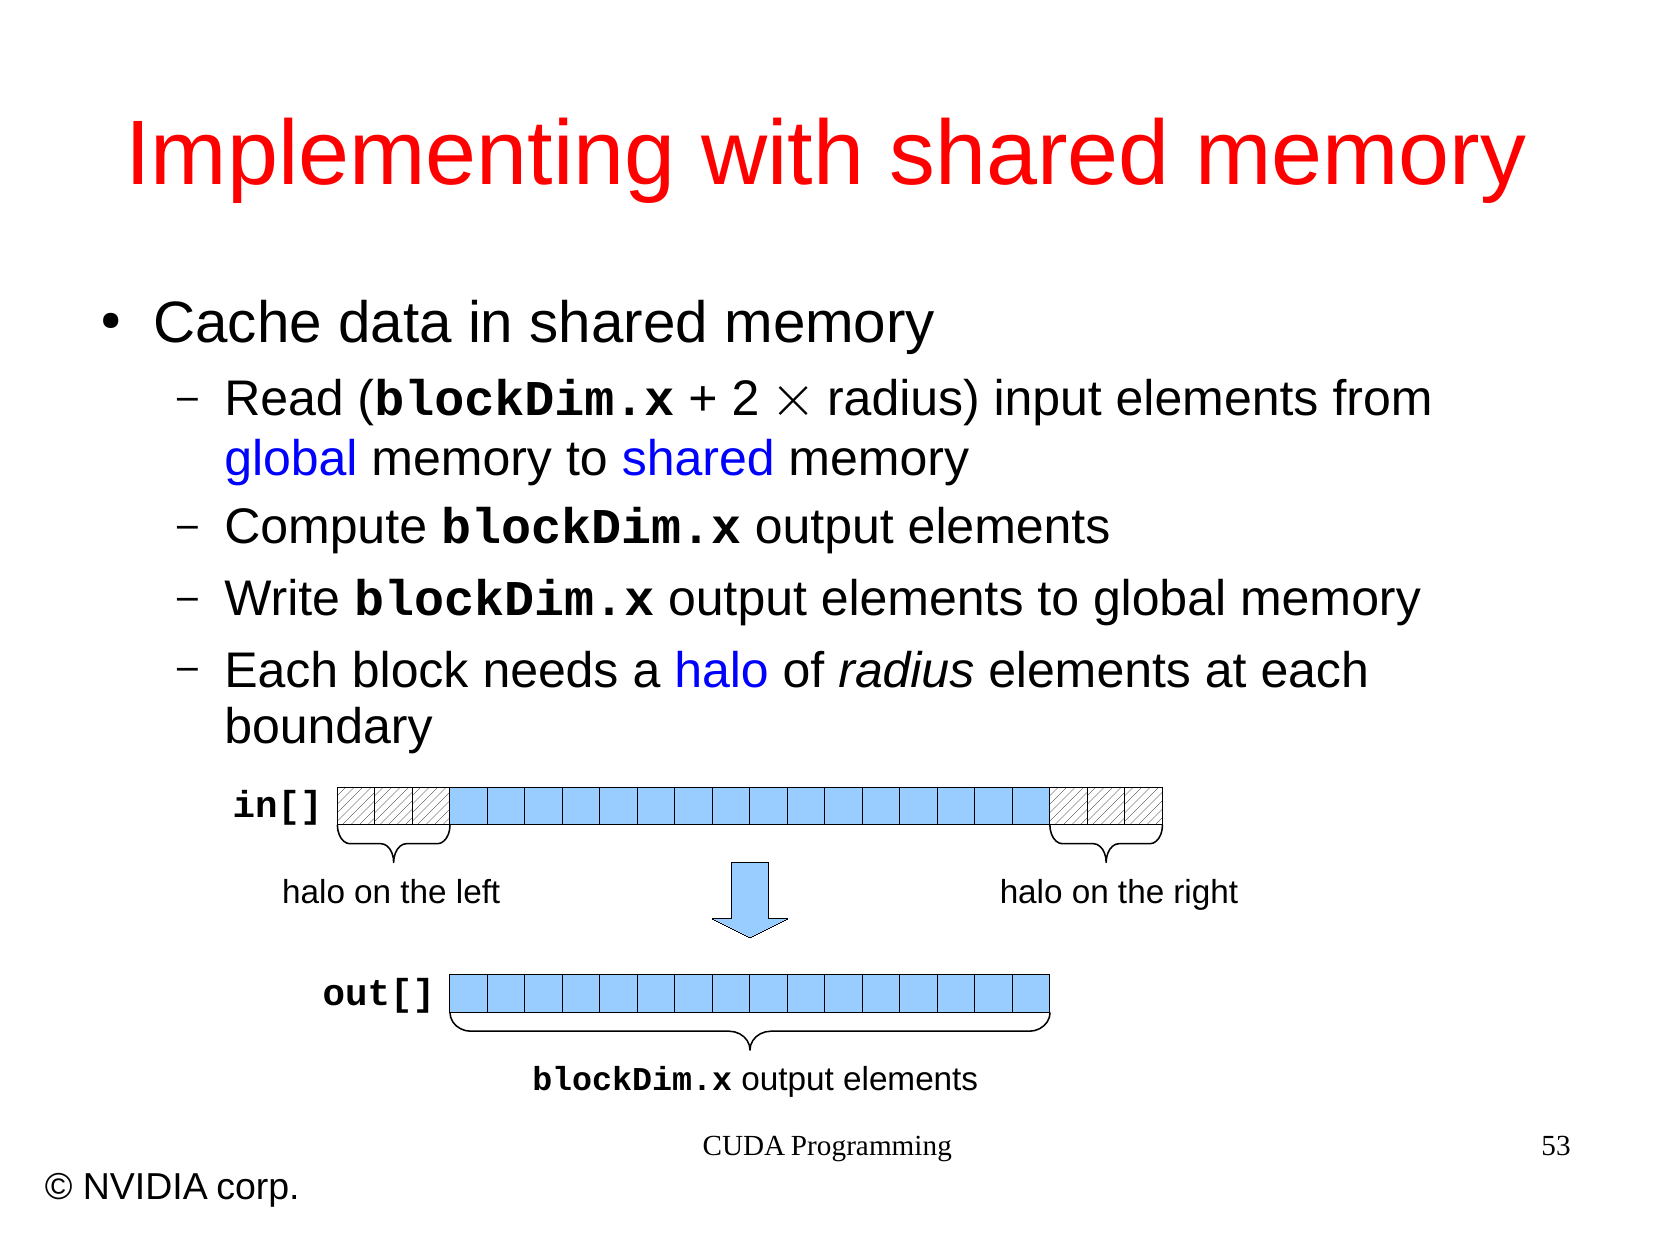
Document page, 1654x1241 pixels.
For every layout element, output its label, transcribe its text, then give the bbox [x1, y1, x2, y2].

text_box halo on the left [267, 862, 516, 918]
text_box [451, 974, 1050, 1013]
text_box [712, 862, 788, 938]
text_box in[] [217, 779, 338, 837]
list Cache data in shared memory Read (blockDim.x + 2 ´ radius) input elements from global memory to shared memory Compute blockDim.x output elements Write blockDim.x output elements to global memory Each block needs a halo of radius elements at each boundary [82, 290, 1571, 1109]
text_box blockDim.x output elements [517, 1049, 994, 1105]
text_box © NVIDIA corp. [30, 1158, 331, 1216]
text_box halo on the right [984, 862, 1254, 918]
title Implementing with shared memory [82, 49, 1571, 257]
text_box out[] [307, 966, 451, 1025]
text_box [338, 787, 1163, 825]
